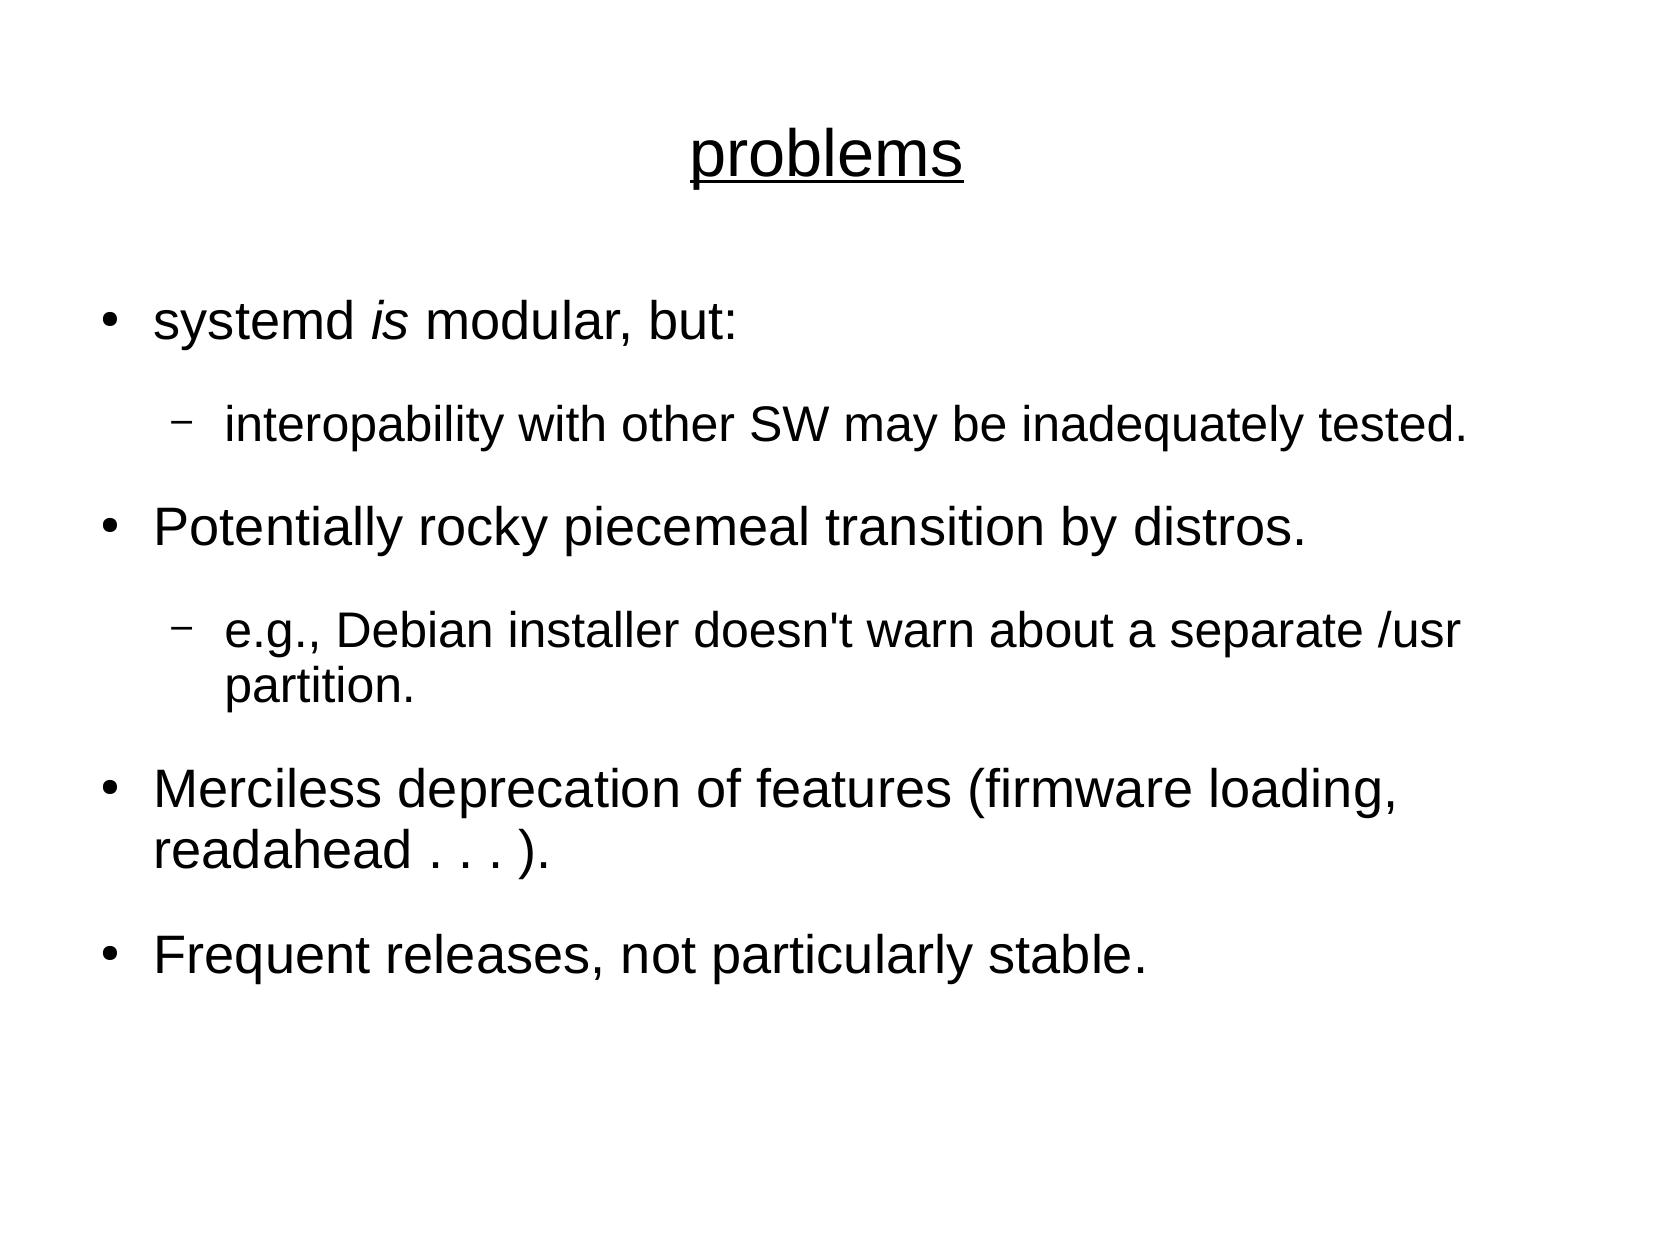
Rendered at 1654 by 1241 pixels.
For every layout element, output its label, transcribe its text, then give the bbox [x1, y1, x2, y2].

list systemd is modular, but: interopability with other SW may be inadequately tested. Potentially rocky piecemeal transition by distros. e.g., Debian installer doesn't warn about a separate /usr partition. Merciless deprecation of features (firmware loading, readahead . . . ). Frequent releases, not particularly stable. [82, 290, 1636, 1156]
title problems [82, 49, 1571, 257]
